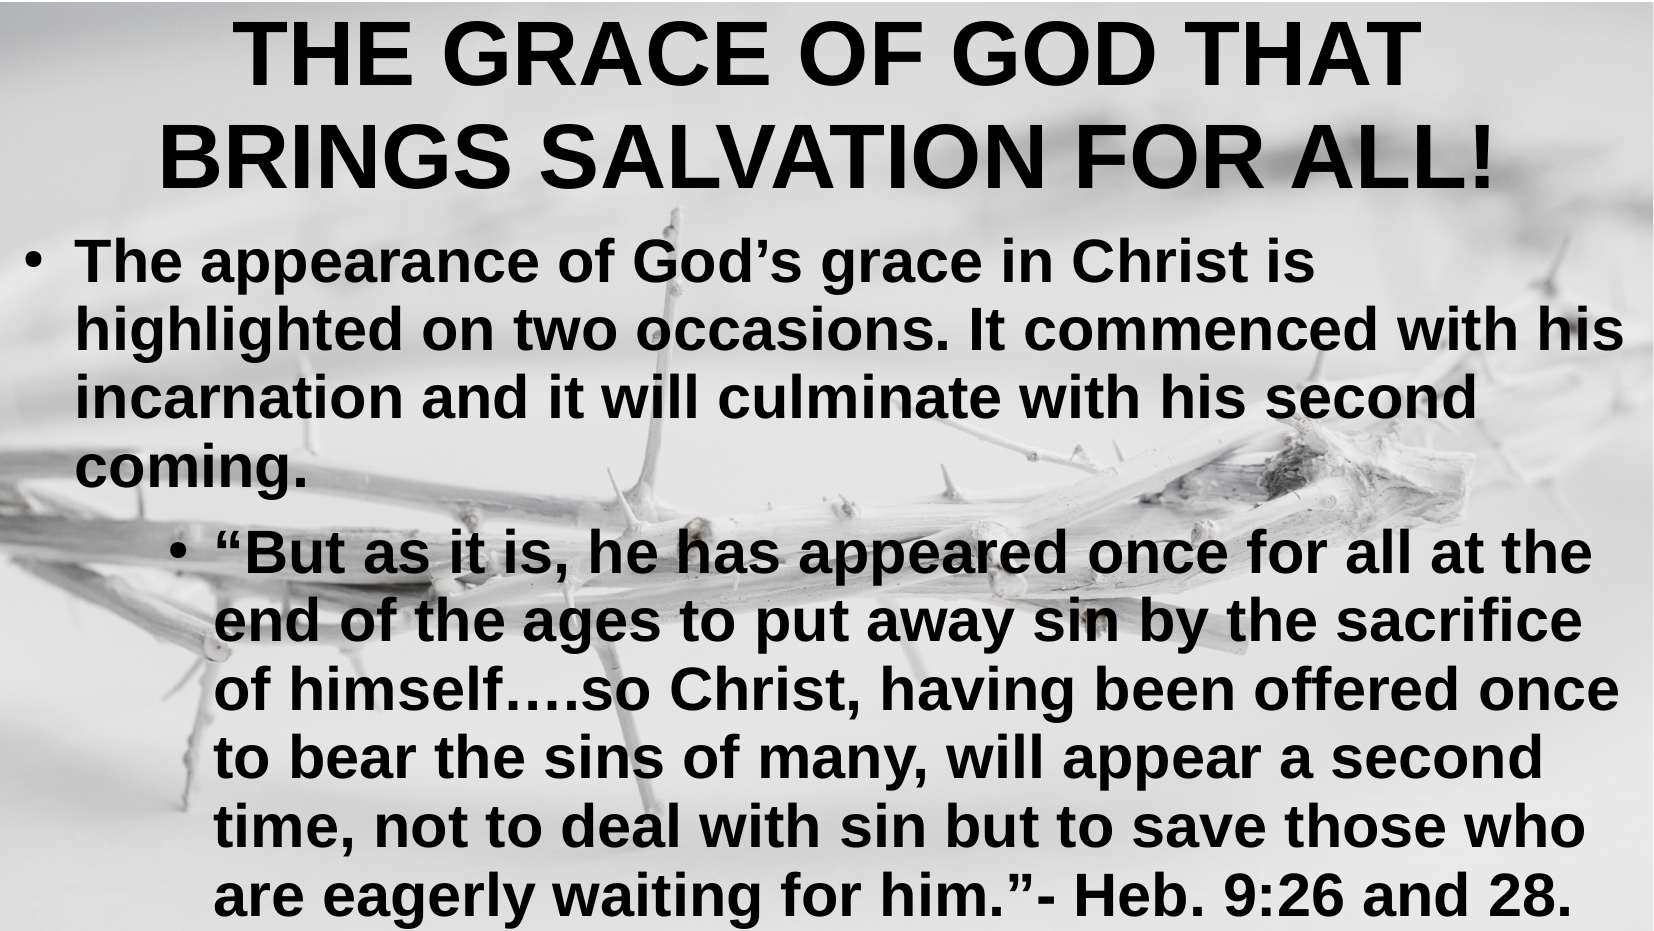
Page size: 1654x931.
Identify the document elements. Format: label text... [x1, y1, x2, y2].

title THE GRACE OF GOD THAT BRINGS SALVATION FOR ALL! [84, 2, 1573, 208]
picture [0, 2, 1654, 931]
list The appearance of God’s grace in Christ is highlighted on two occasions. It commenced with his incarnation and it will culminate with his second coming. “But as it is, he has appeared once for all at the end of the ages to put away sin by the sacrifice of himself….so Christ, having been offered once to bear the sins of many, will appear a second time, not to deal with sin but to save those who are eagerly waiting for him.”- Heb. 9:26 and 28. [5, 226, 1654, 931]
